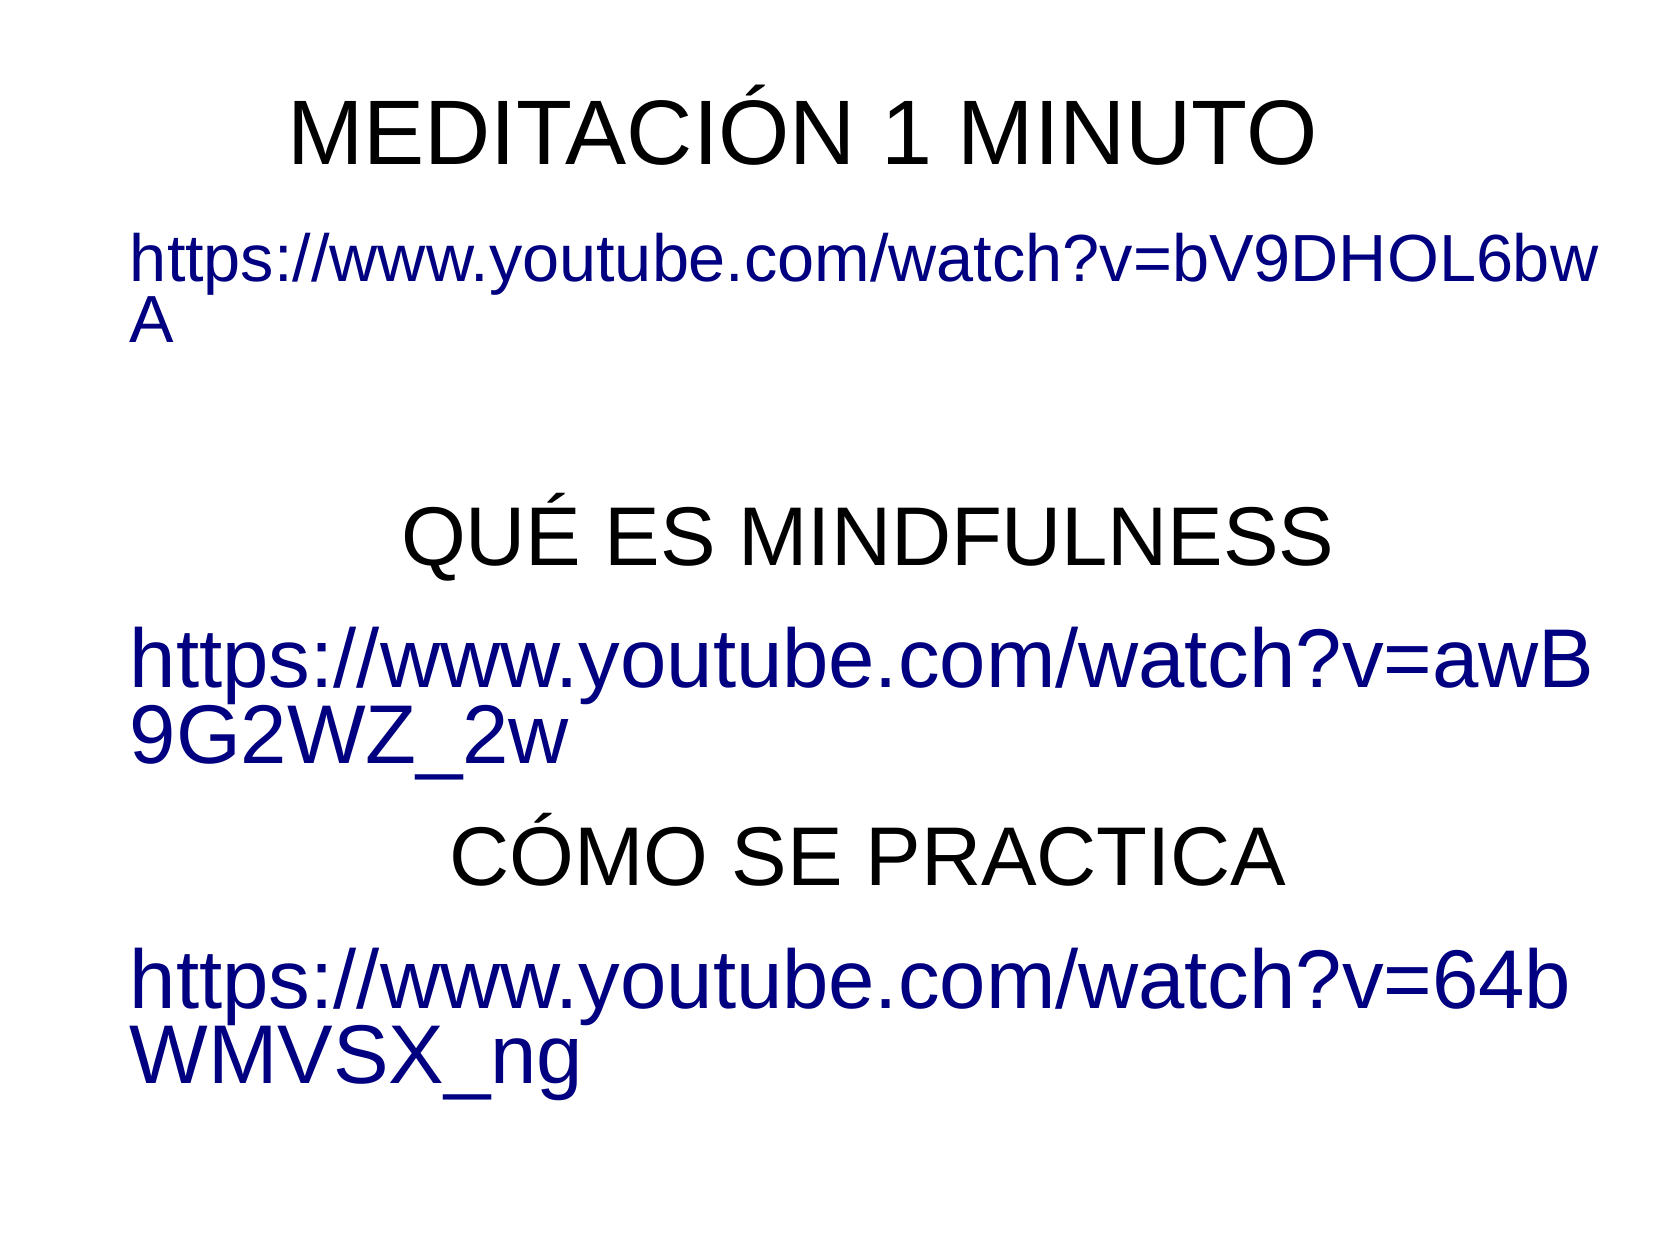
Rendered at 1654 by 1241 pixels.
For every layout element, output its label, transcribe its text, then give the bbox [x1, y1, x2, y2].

list https://www.youtube.com/watch?v=bV9DHOL6bwA QUÉ ES MINDFULNESS https://www.youtube.com/watch?v=awB9G2WZ_2w CÓMO SE PRACTICA https://www.youtube.com/watch?v=64bWMVSX_ng [59, 221, 1607, 1146]
title MEDITACIÓN 1 MINUTO [59, 29, 1548, 221]
